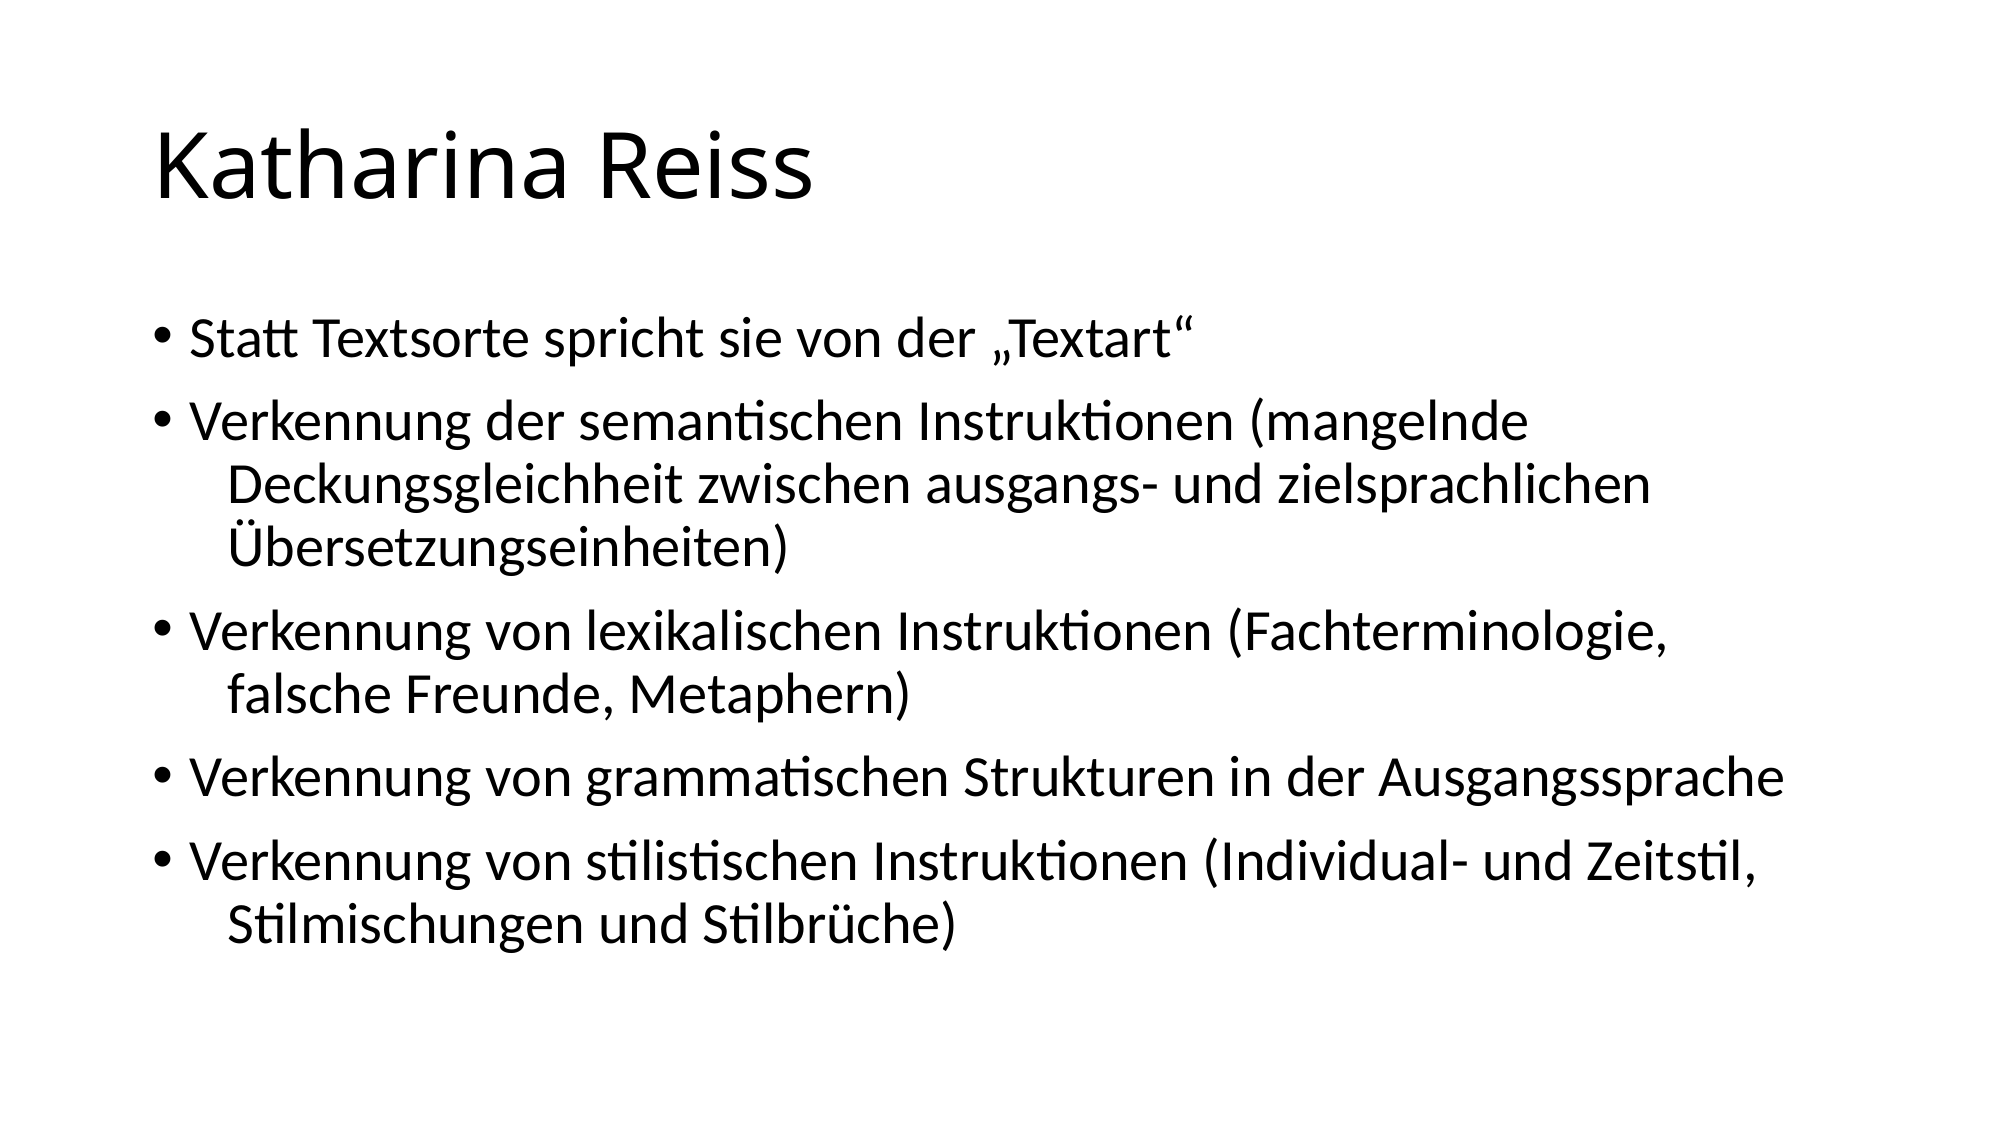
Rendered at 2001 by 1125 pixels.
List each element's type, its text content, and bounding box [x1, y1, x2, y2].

title Katharina Reiss [137, 59, 1863, 278]
list Statt Textsorte spricht sie von der „Textart“ Verkennung der semantischen Instruktionen (mangelnde Deckungsgleichheit zwischen ausgangs- und zielsprachlichen Übersetzungseinheiten) Verkennung von lexikalischen Instruktionen (Fachterminologie, falsche Freunde, Metaphern) Verkennung von grammatischen Strukturen in der Ausgangssprache Verkennung von stilistischen Instruktionen (Individual- und Zeitstil, Stilmischungen und Stilbrüche) [137, 299, 1863, 1014]
